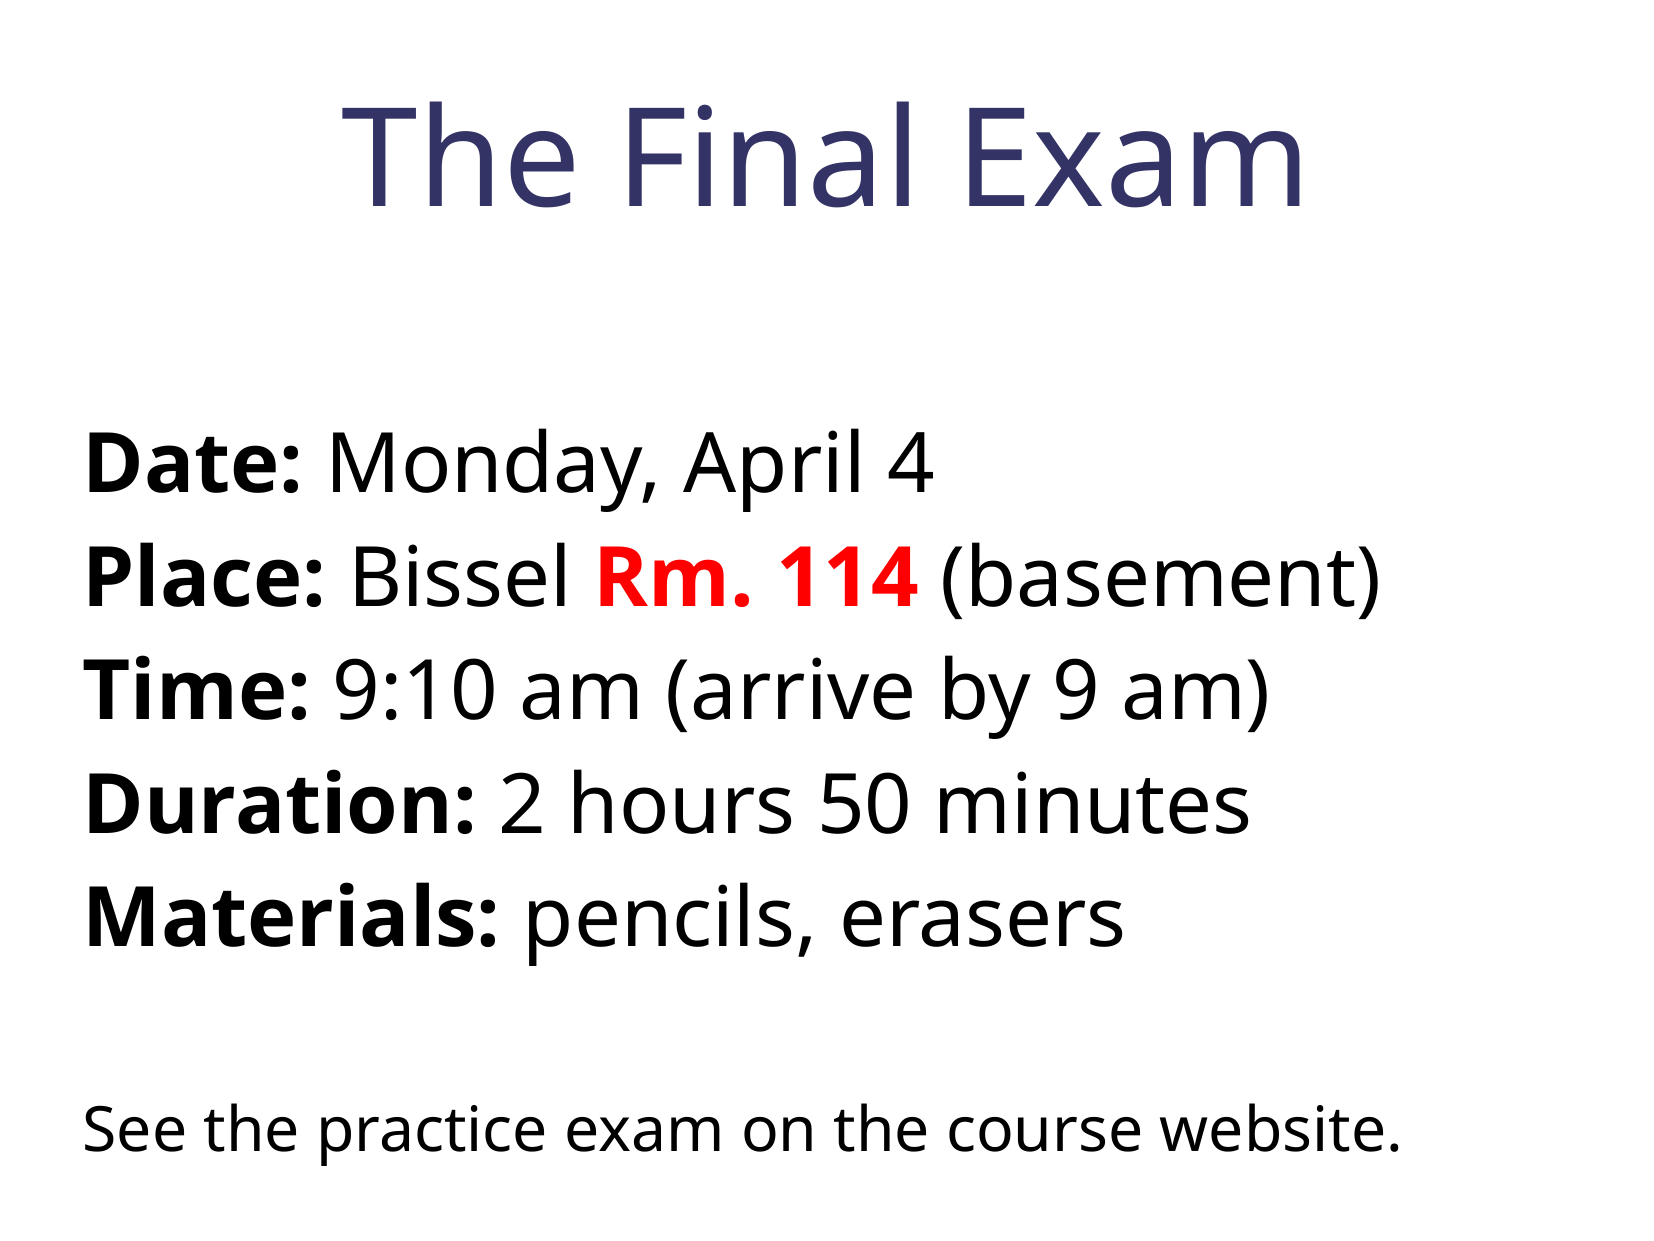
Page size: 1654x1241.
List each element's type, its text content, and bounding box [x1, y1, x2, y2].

subtitle Date: Monday, April 4 Place: Bissel Rm. 114 (basement) Time: 9:10 am (arrive by 9 am) Duration: 2 hours 50 minutes Materials: pencils, erasers See the practice exam on the course website. [82, 290, 1571, 1094]
title The Final Exam [82, 56, 1571, 250]
